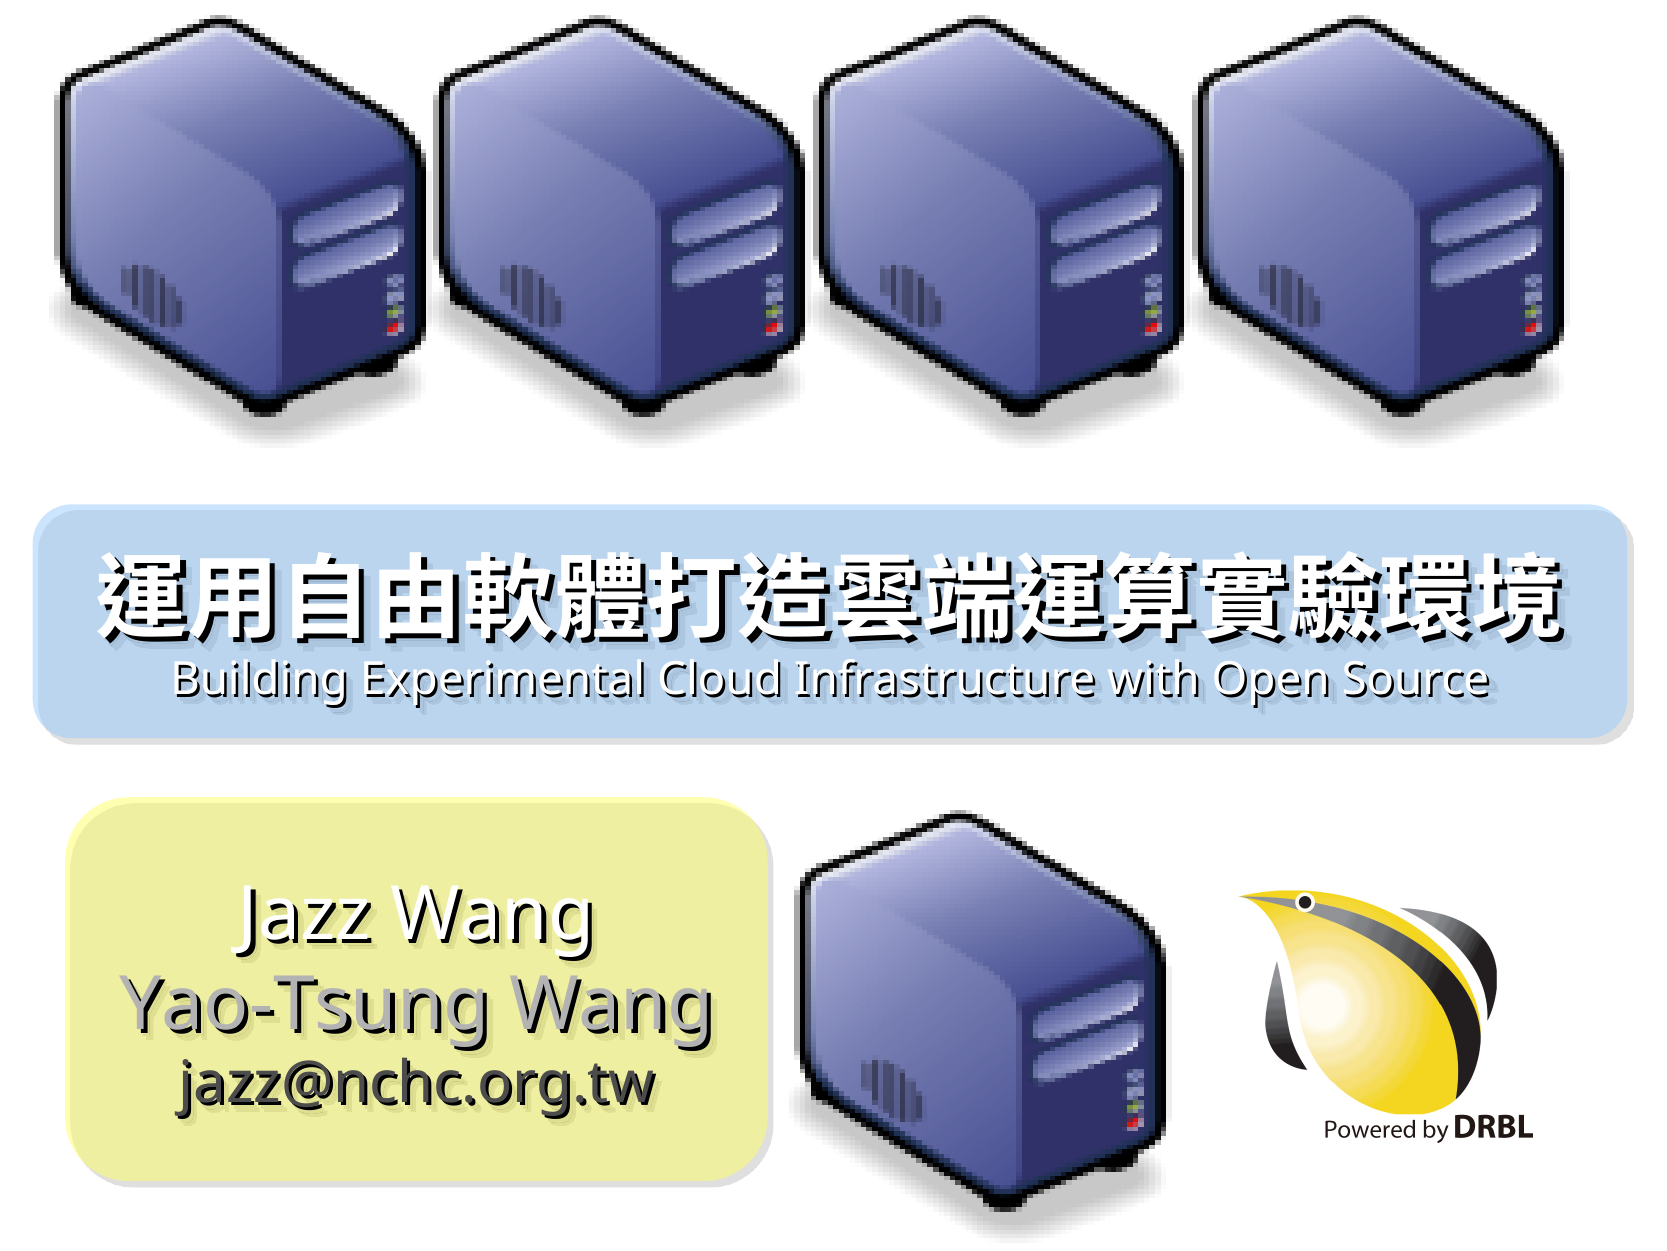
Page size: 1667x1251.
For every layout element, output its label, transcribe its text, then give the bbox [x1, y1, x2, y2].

text_box 運用自由軟體打造雲端運算實驗環境 Building Experimental Cloud Infrastructure with Open Source [32, 504, 1628, 739]
picture [767, 797, 1211, 1251]
picture [1224, 874, 1548, 1152]
text_box Jazz Wang Yao-Tsung Wang jazz@nchc.org.tw [64, 797, 768, 1182]
picture [27, 2, 1609, 502]
